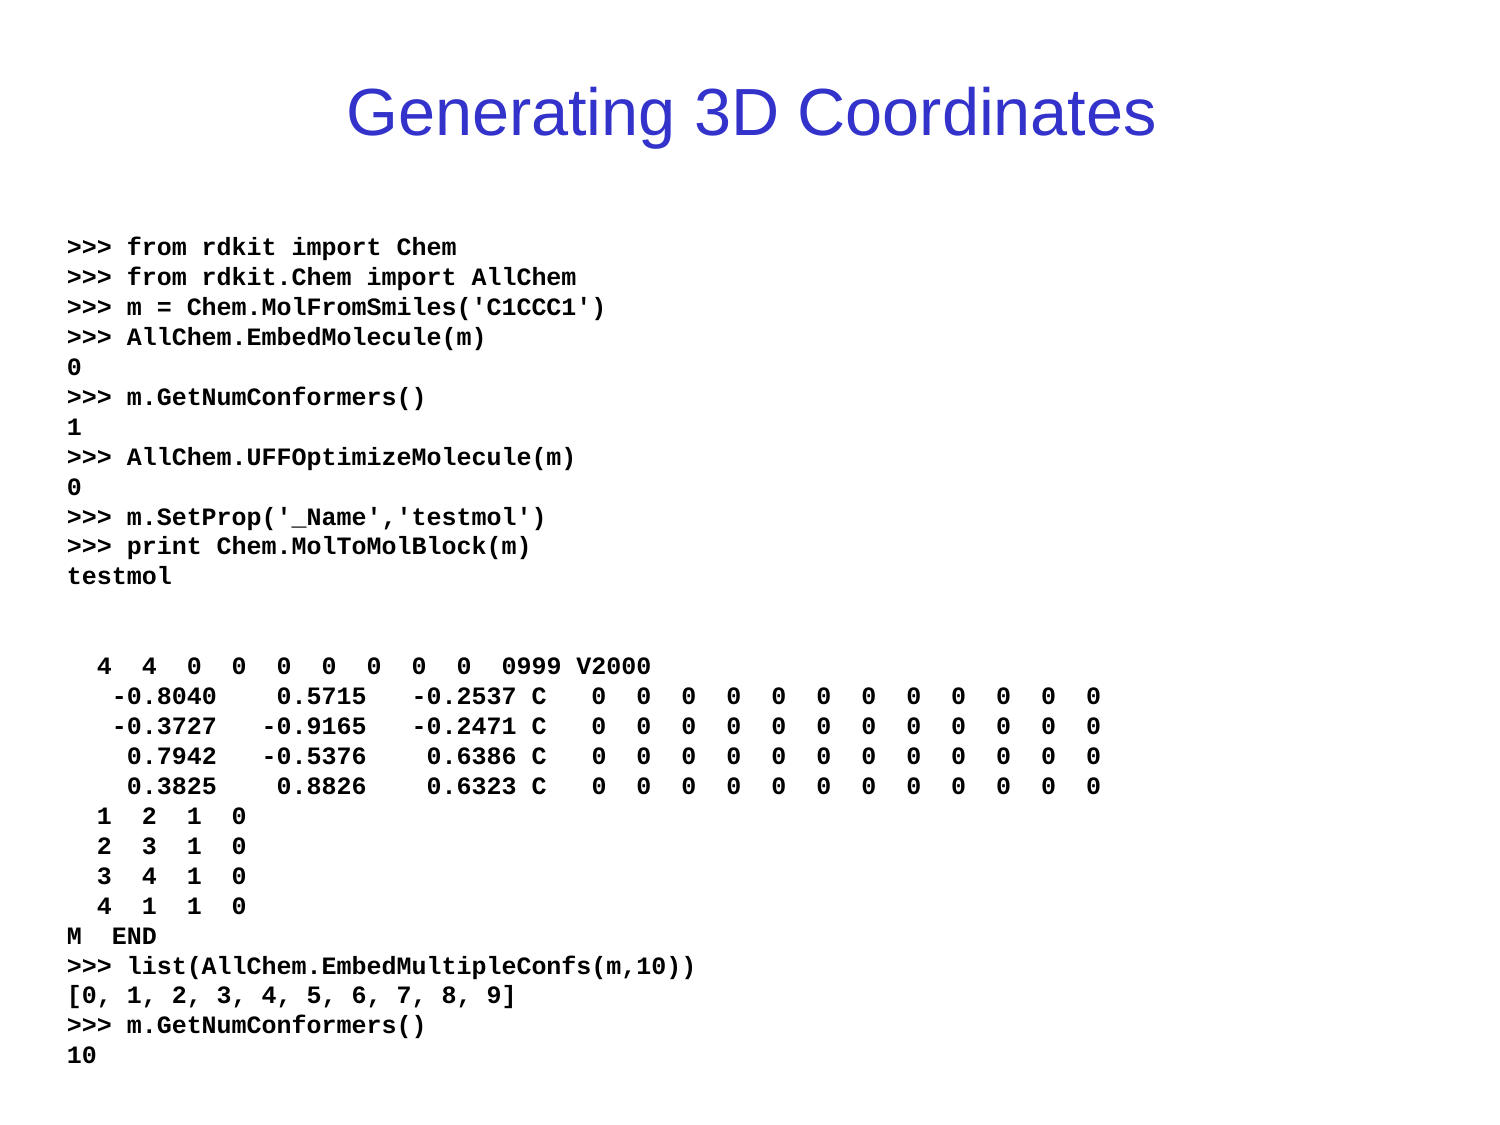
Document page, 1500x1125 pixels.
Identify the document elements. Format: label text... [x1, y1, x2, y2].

title Generating 3D Coordinates [116, 14, 1388, 203]
text_box >>> from rdkit import Chem >>> from rdkit.Chem import AllChem >>> m = Chem.MolFromSmiles('C1CCC1') >>> AllChem.EmbedMolecule(m) 0 >>> m.GetNumConformers() 1 >>> AllChem.UFFOptimizeMolecule(m) 0 >>> m.SetProp('_Name','testmol') >>> print Chem.MolToMolBlock(m) testmol 4 4 0 0 0 0 0 0 0 0999 V2000 -0.8040 0.5715 -0.2537 C 0 0 0 0 0 0 0 0 0 0 0 0 -0.3727 -0.9165 -0.2471 C 0 0 0 0 0 0 0 0 0 0 0 0 0.7942 -0.5376 0.6386 C 0 0 0 0 0 0 0 0 0 0 0 0 0.3825 0.8826 0.6323 C 0 0 0 0 0 0 0 0 0 0 0 0 1 2 1 0 2 3 1 0 3 4 1 0 4 1 1 0 M END >>> list(AllChem.EmbedMultipleConfs(m,10)) [0, 1, 2, 3, 4, 5, 6, 7, 8, 9] >>> m.GetNumConformers() 10 [52, 222, 1200, 1077]
